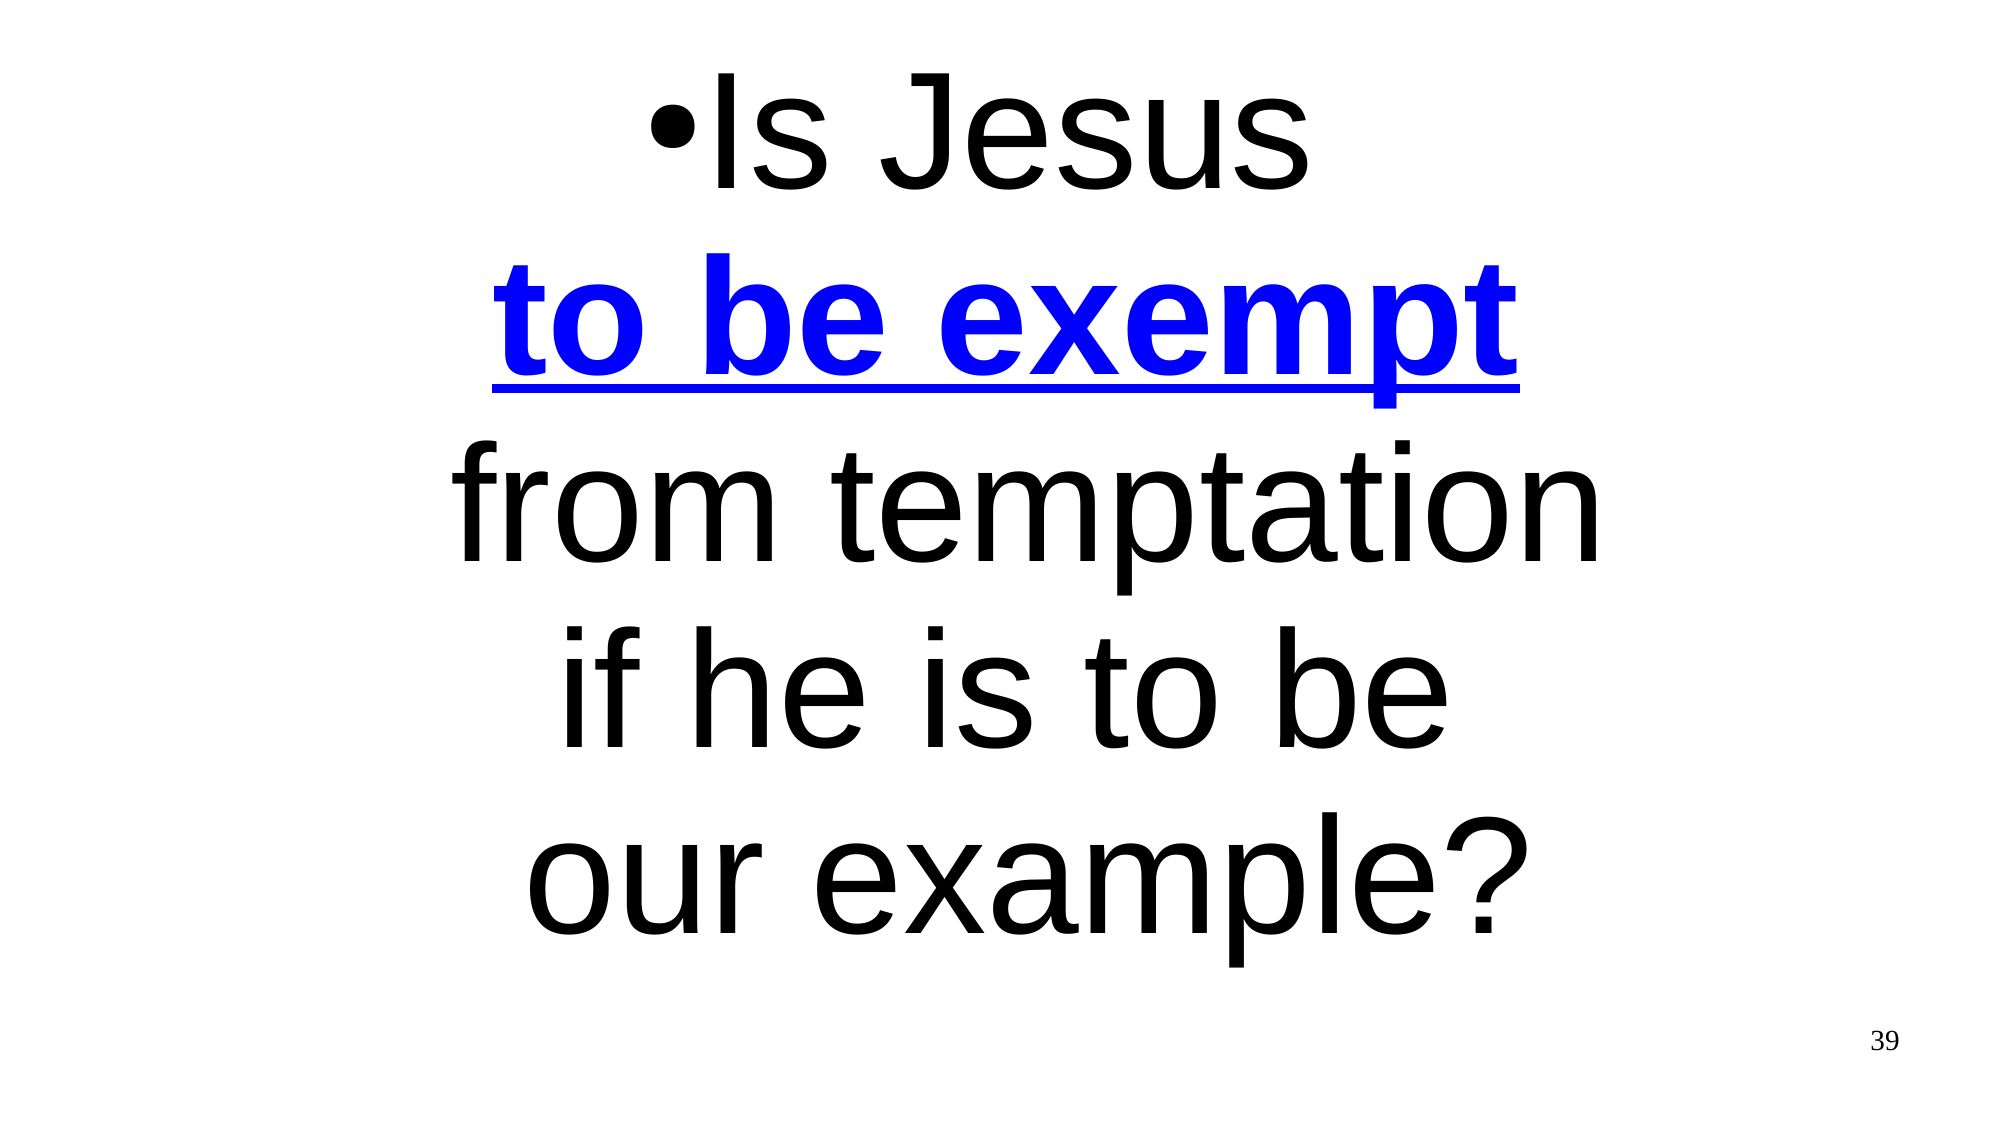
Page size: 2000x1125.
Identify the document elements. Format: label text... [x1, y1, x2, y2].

list Is Jesus to be exempt from temptation if he is to be our example? [37, 37, 1951, 1088]
